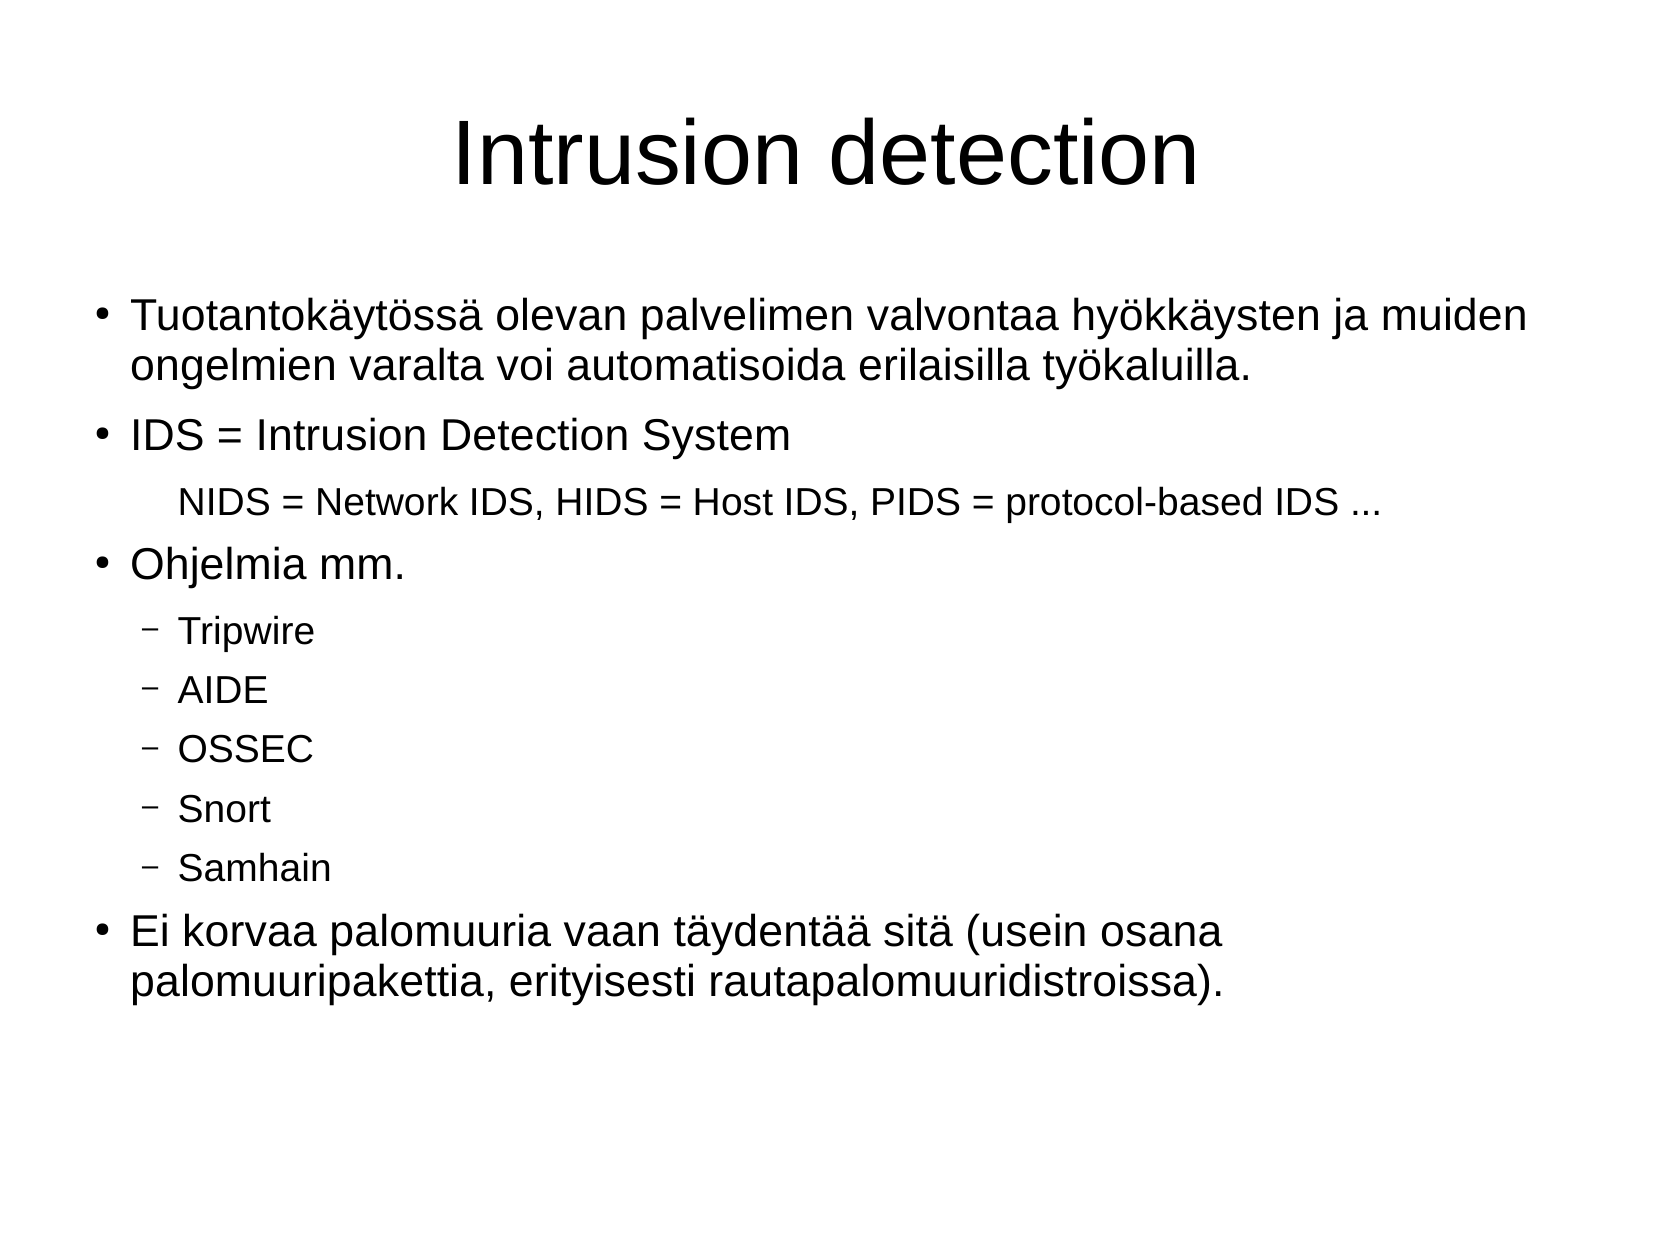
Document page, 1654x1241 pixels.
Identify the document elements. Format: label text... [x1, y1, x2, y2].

list Tuotantokäytössä olevan palvelimen valvontaa hyökkäysten ja muiden ongelmien varalta voi automatisoida erilaisilla työkaluilla. IDS = Intrusion Detection System NIDS = Network IDS, HIDS = Host IDS, PIDS = protocol-based IDS ... Ohjelmia mm. Tripwire AIDE OSSEC Snort Samhain Ei korvaa palomuuria vaan täydentää sitä (usein osana palomuuripakettia, erityisesti rautapalomuuridistroissa). [82, 290, 1571, 1010]
title Intrusion detection [82, 49, 1571, 257]
